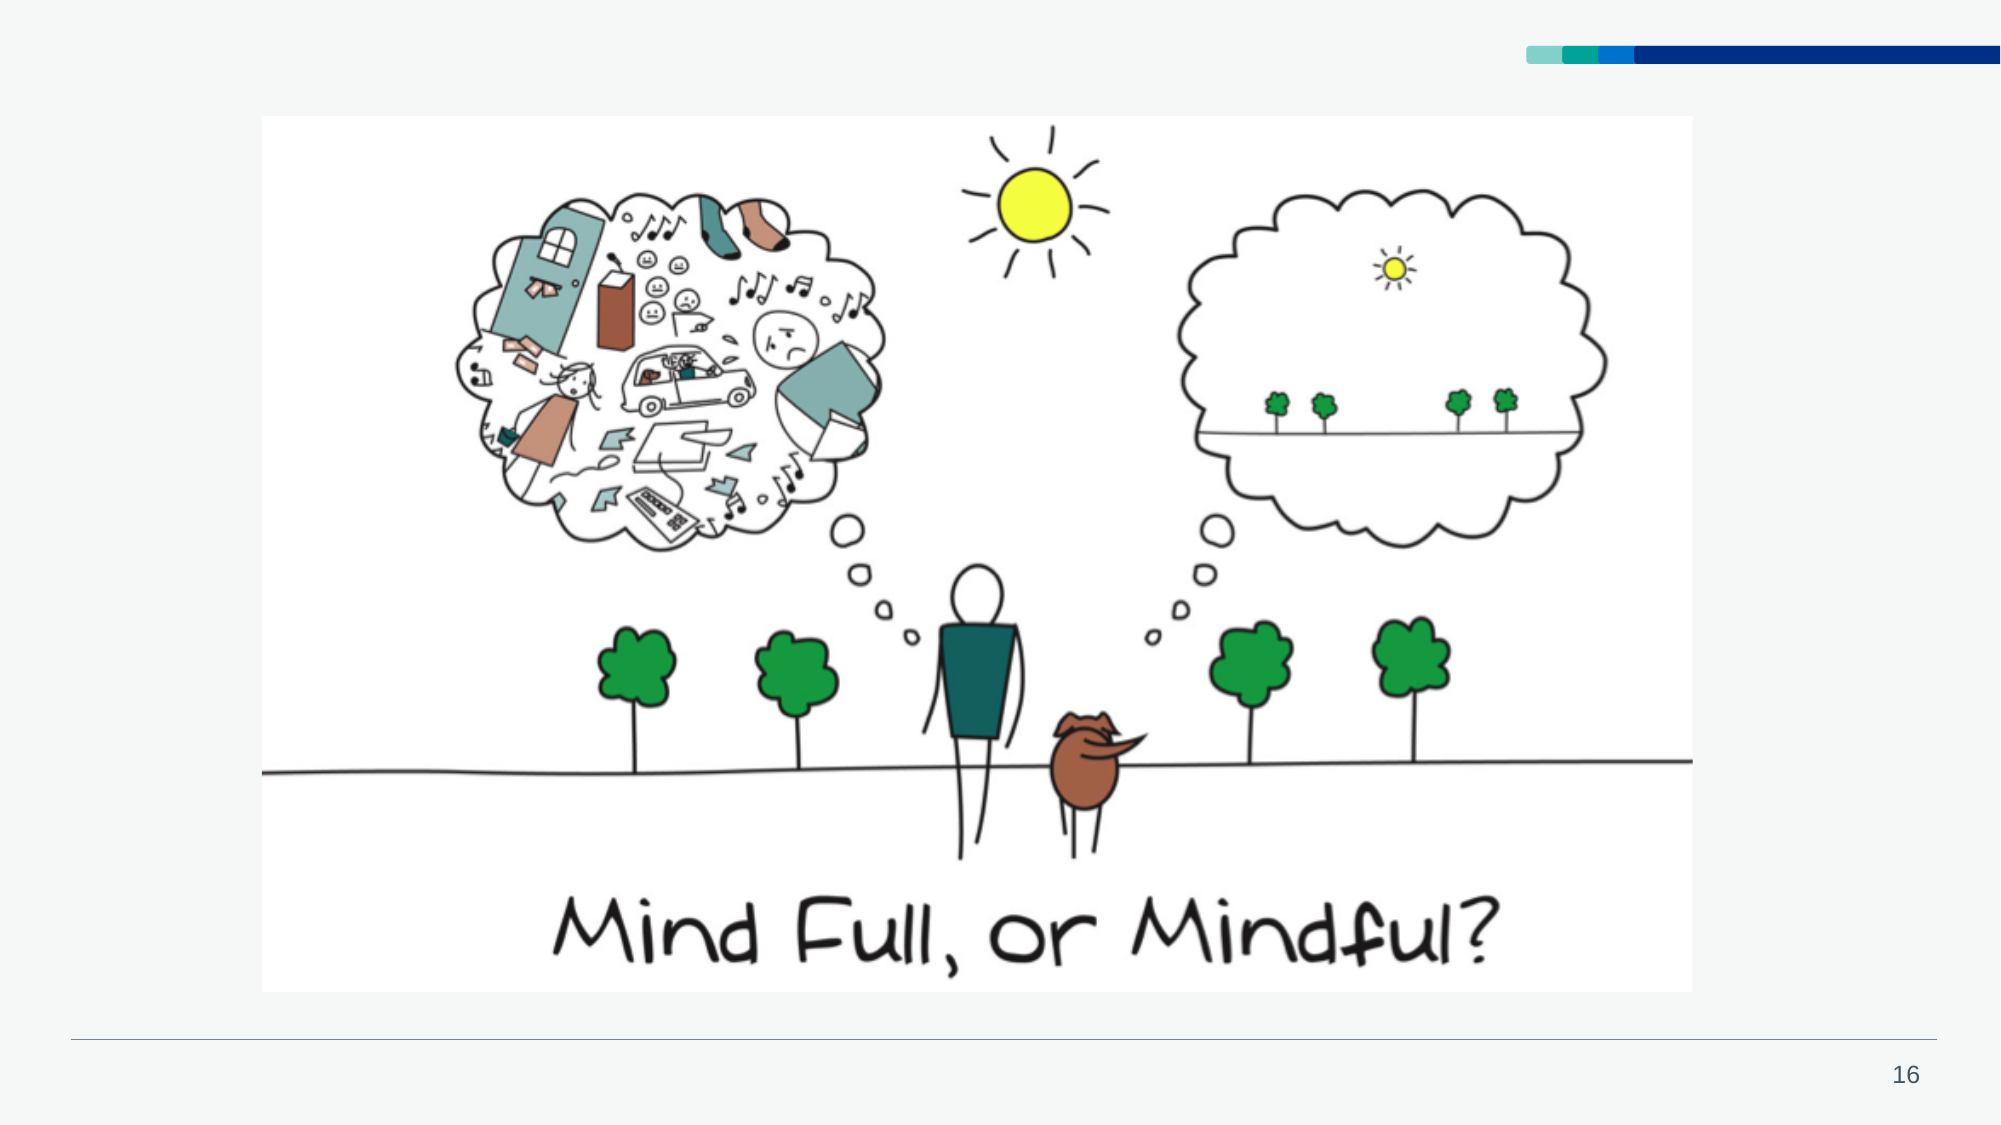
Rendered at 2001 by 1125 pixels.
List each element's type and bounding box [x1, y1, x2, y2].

picture [261, 116, 1693, 992]
